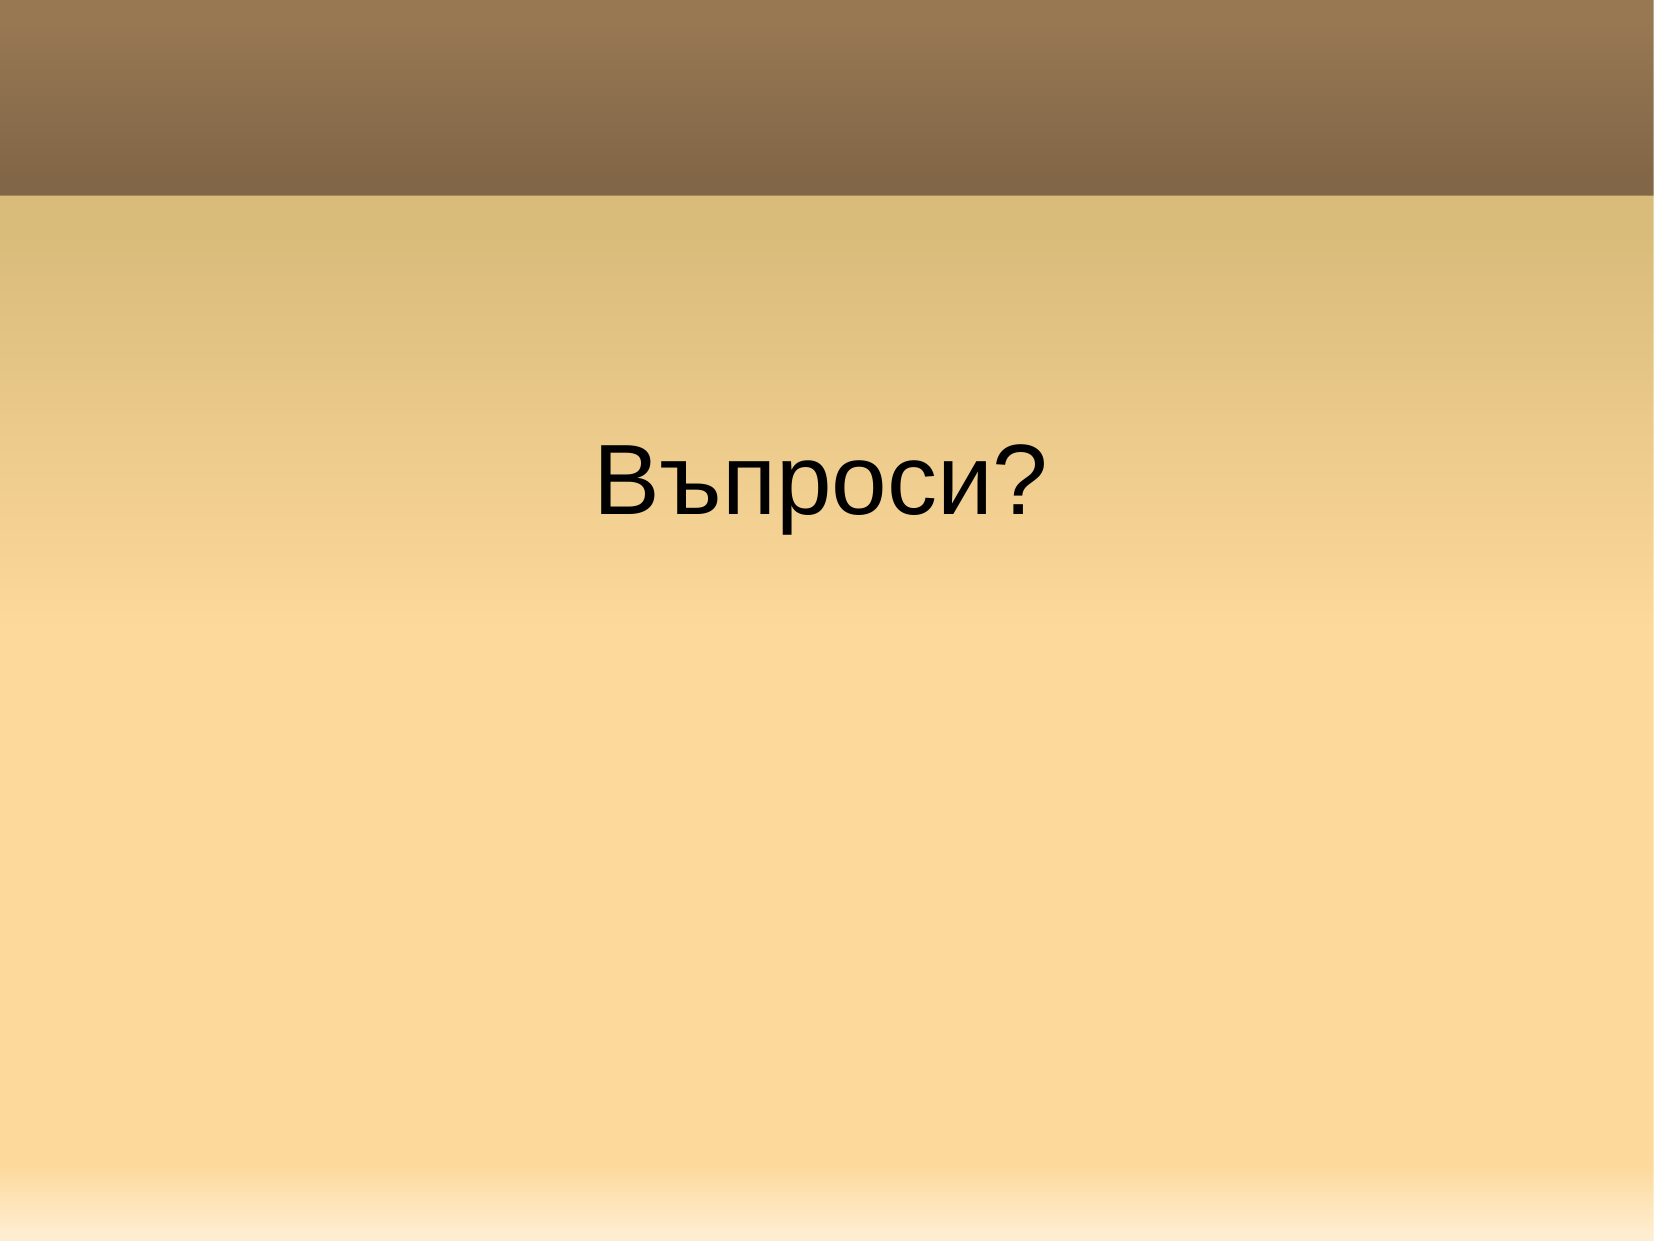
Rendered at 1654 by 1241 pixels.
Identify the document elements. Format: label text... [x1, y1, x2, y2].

picture [0, 0, 1654, 1241]
subtitle Въпроси? [76, 7, 1565, 1102]
